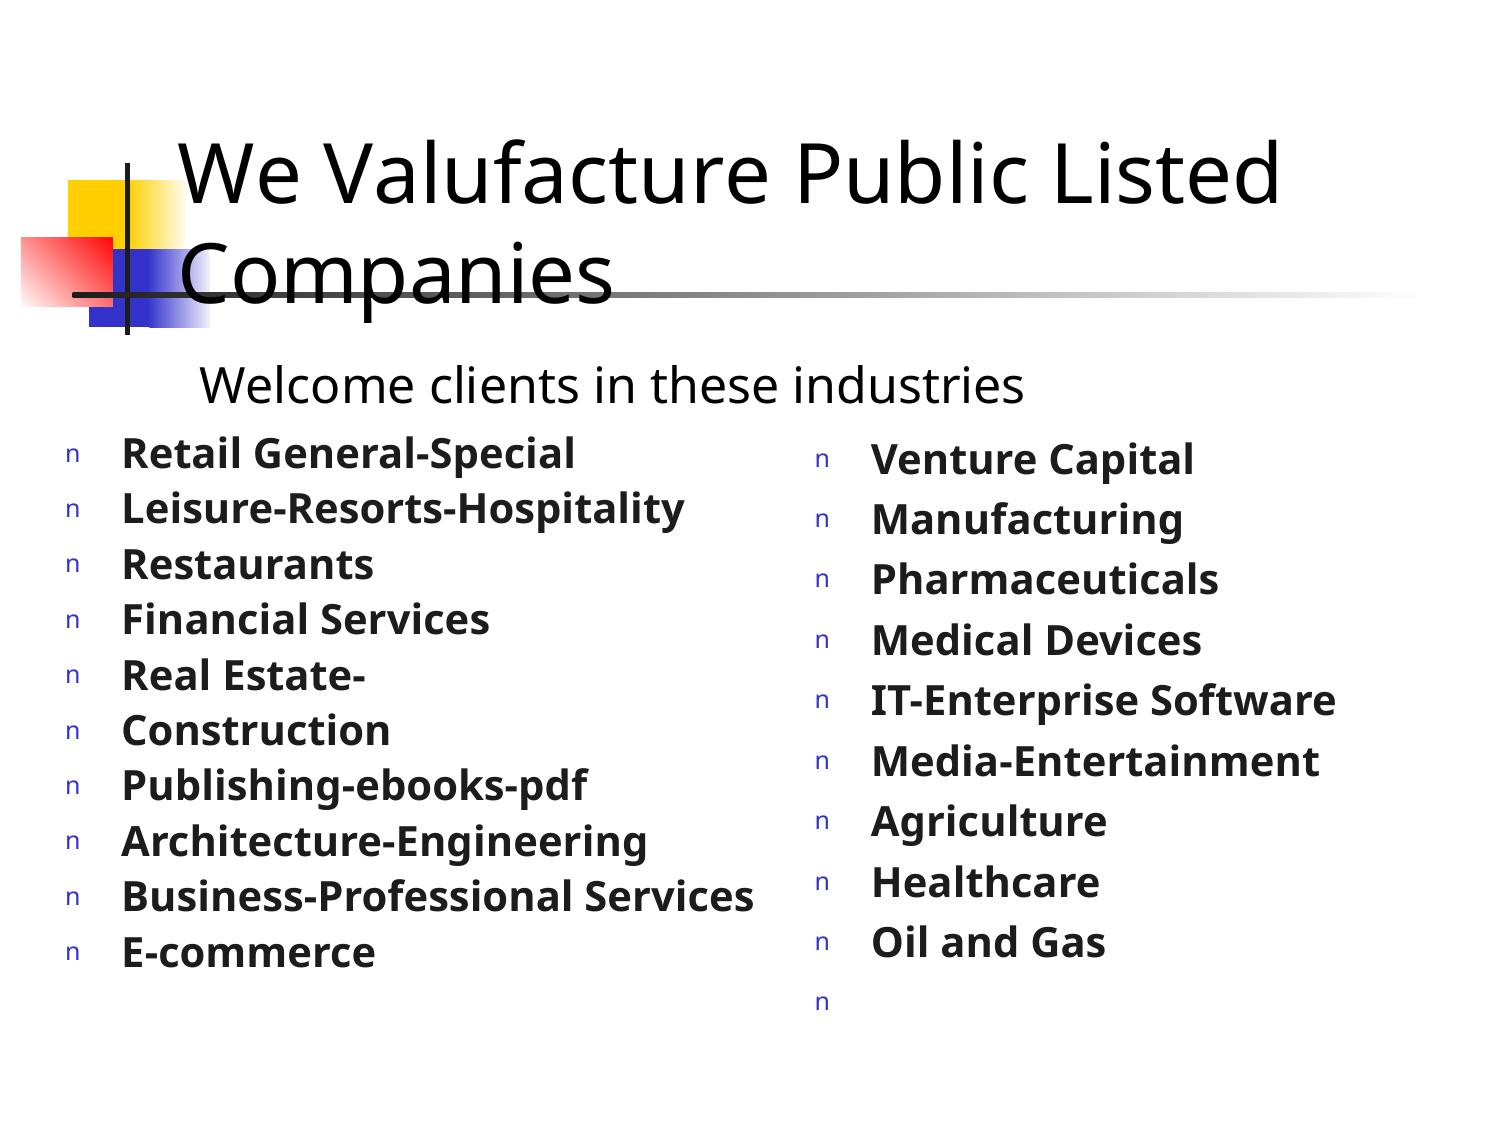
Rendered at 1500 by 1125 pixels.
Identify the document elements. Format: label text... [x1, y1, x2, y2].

list [137, 387, 1413, 425]
text_box Venture Capital Manufacturing Pharmaceuticals Medical Devices IT-Enterprise Software Media-Entertainment Agriculture Healthcare Oil and Gas [799, 425, 1500, 1125]
title We Valufacture Public Listed Companies Welcome clients in these industries [162, 112, 1441, 388]
text_box Retail General-Special Leisure-Resorts-Hospitality Restaurants Financial Services Real Estate- Construction Publishing-ebooks-pdf Architecture-Engineering Business-Professional Services E-commerce [50, 425, 799, 1038]
